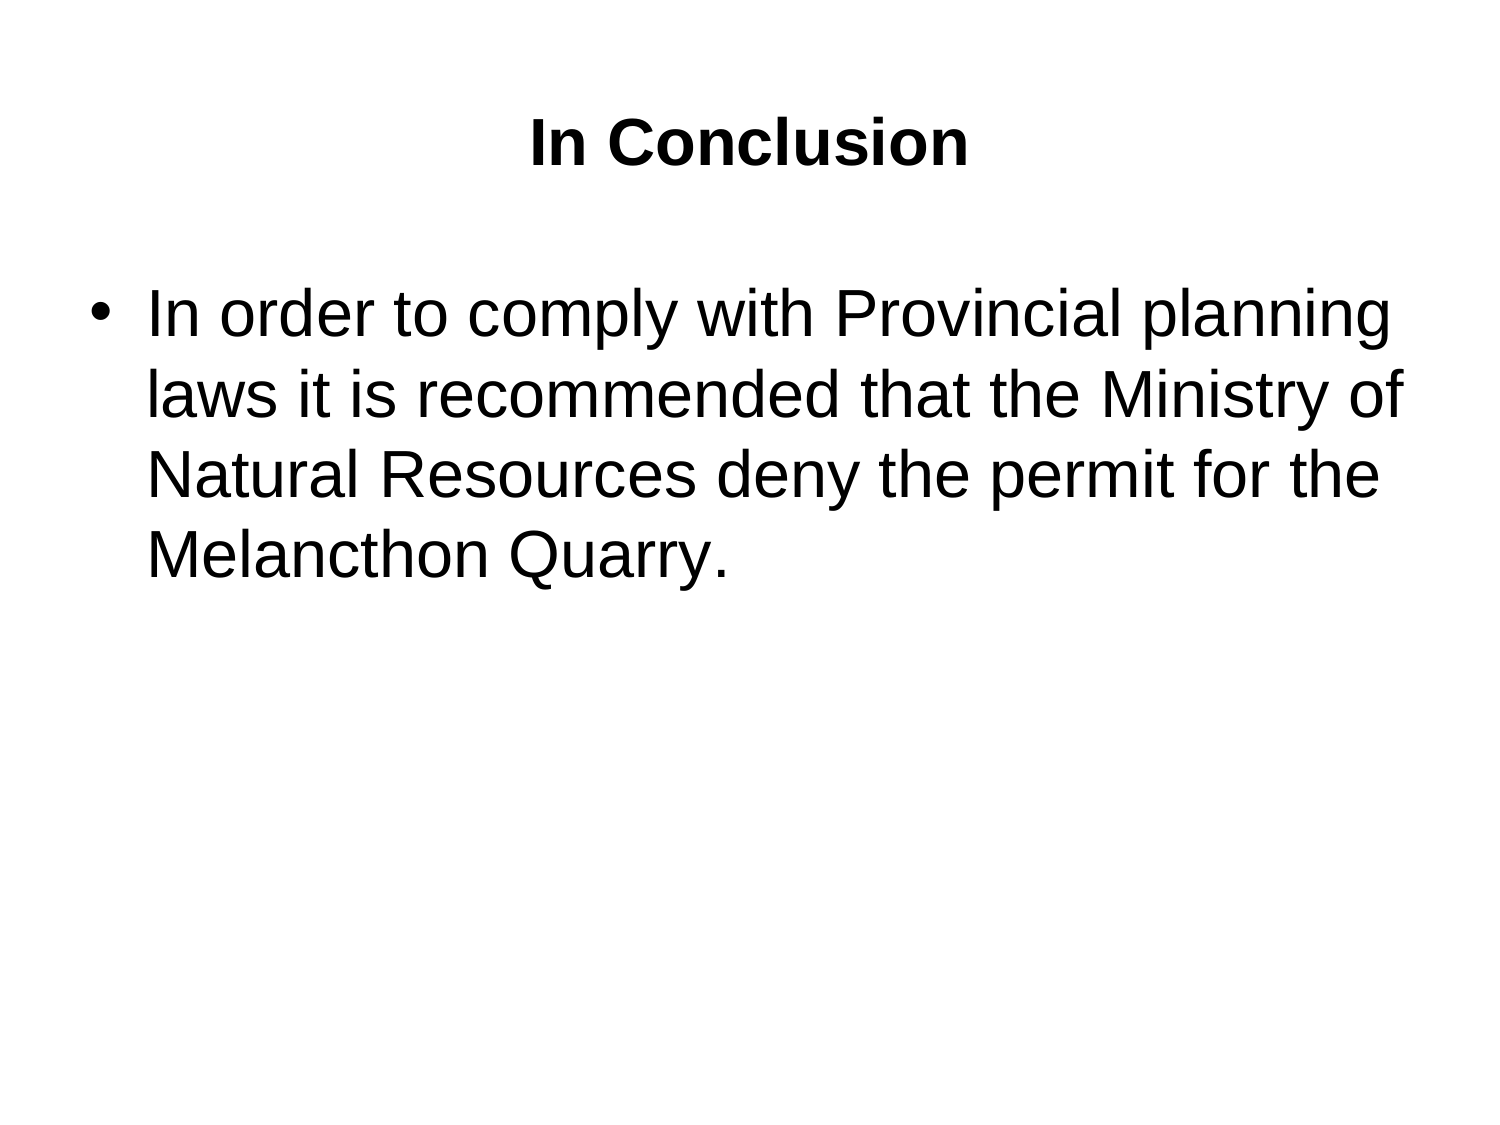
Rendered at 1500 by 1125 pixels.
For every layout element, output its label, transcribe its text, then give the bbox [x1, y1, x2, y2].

list In order to comply with Provincial planning laws it is recommended that the Ministry of Natural Resources deny the permit for the Melancthon Quarry. [75, 262, 1426, 1005]
title In Conclusion [75, 45, 1426, 233]
